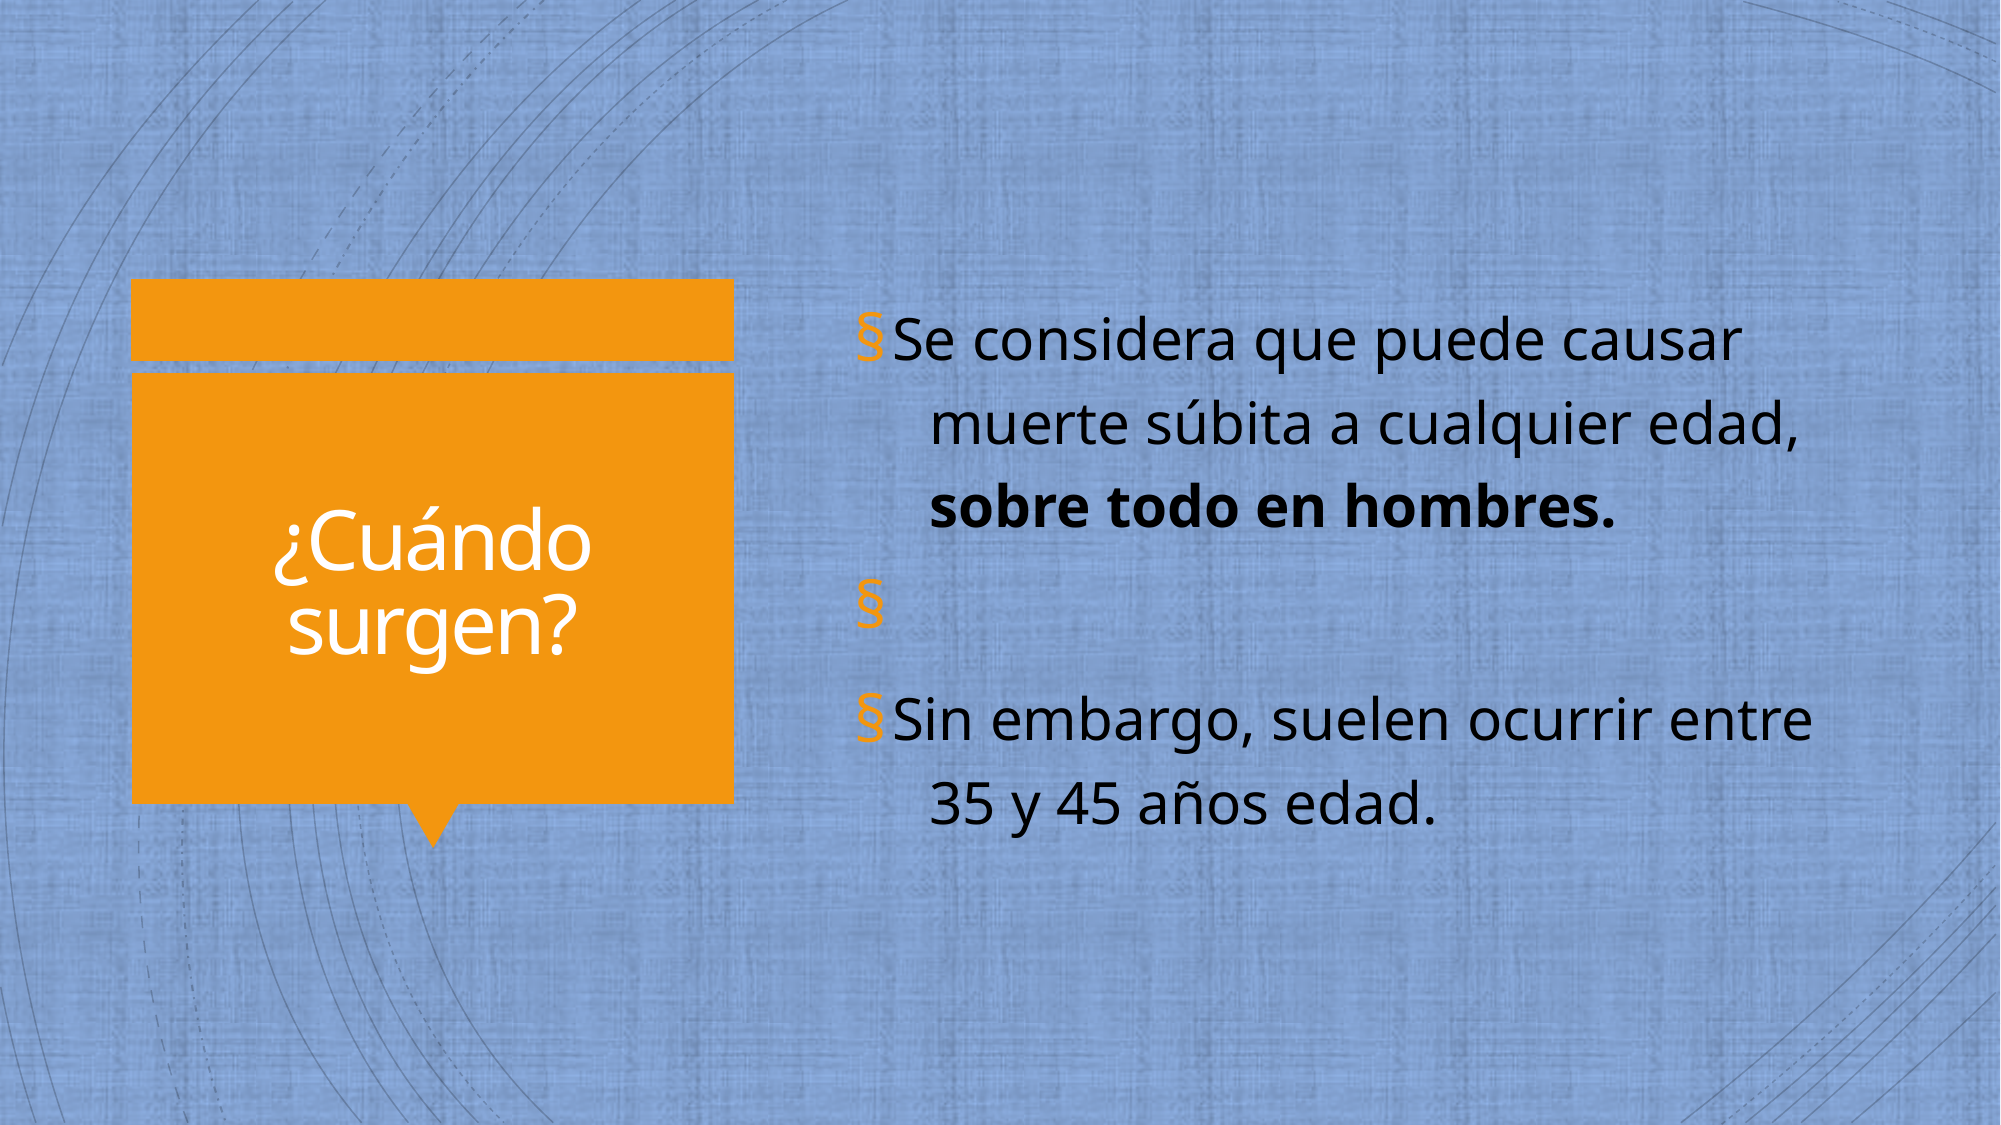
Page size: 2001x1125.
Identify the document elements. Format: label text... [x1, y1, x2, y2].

list Se considera que puede causar muerte súbita a cualquier edad, sobre todo en hombres. Sin embargo, suelen ocurrir entre 35 y 45 años edad. [839, 131, 1871, 993]
title ¿Cuándo surgen? [145, 385, 720, 789]
